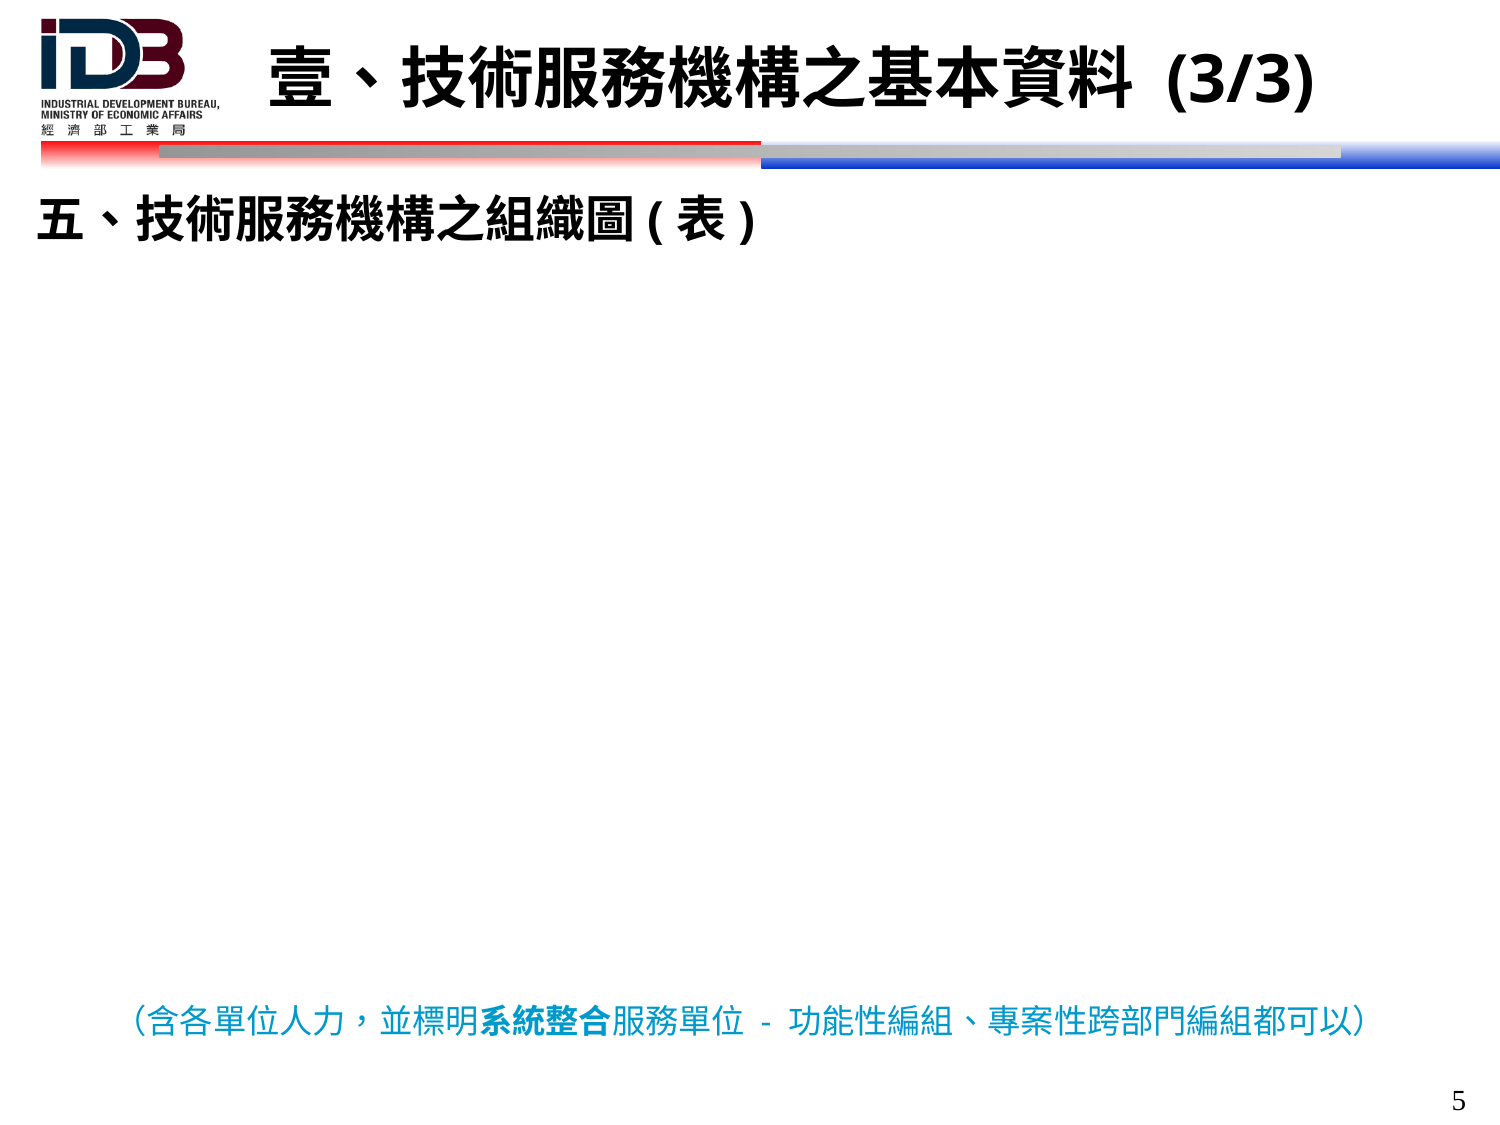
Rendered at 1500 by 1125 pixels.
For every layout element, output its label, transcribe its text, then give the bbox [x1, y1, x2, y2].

text_box [159, 146, 1341, 158]
text_box （含各單位人力，並標明系統整合服務單位 - 功能性編組、專案性跨部門編組都可以） [0, 993, 1500, 1048]
text_box 壹、技術服務機構之基本資料 (3/3) [200, 27, 1383, 124]
text_box 五、技術服務機構之組織圖(表) [20, 179, 1357, 252]
